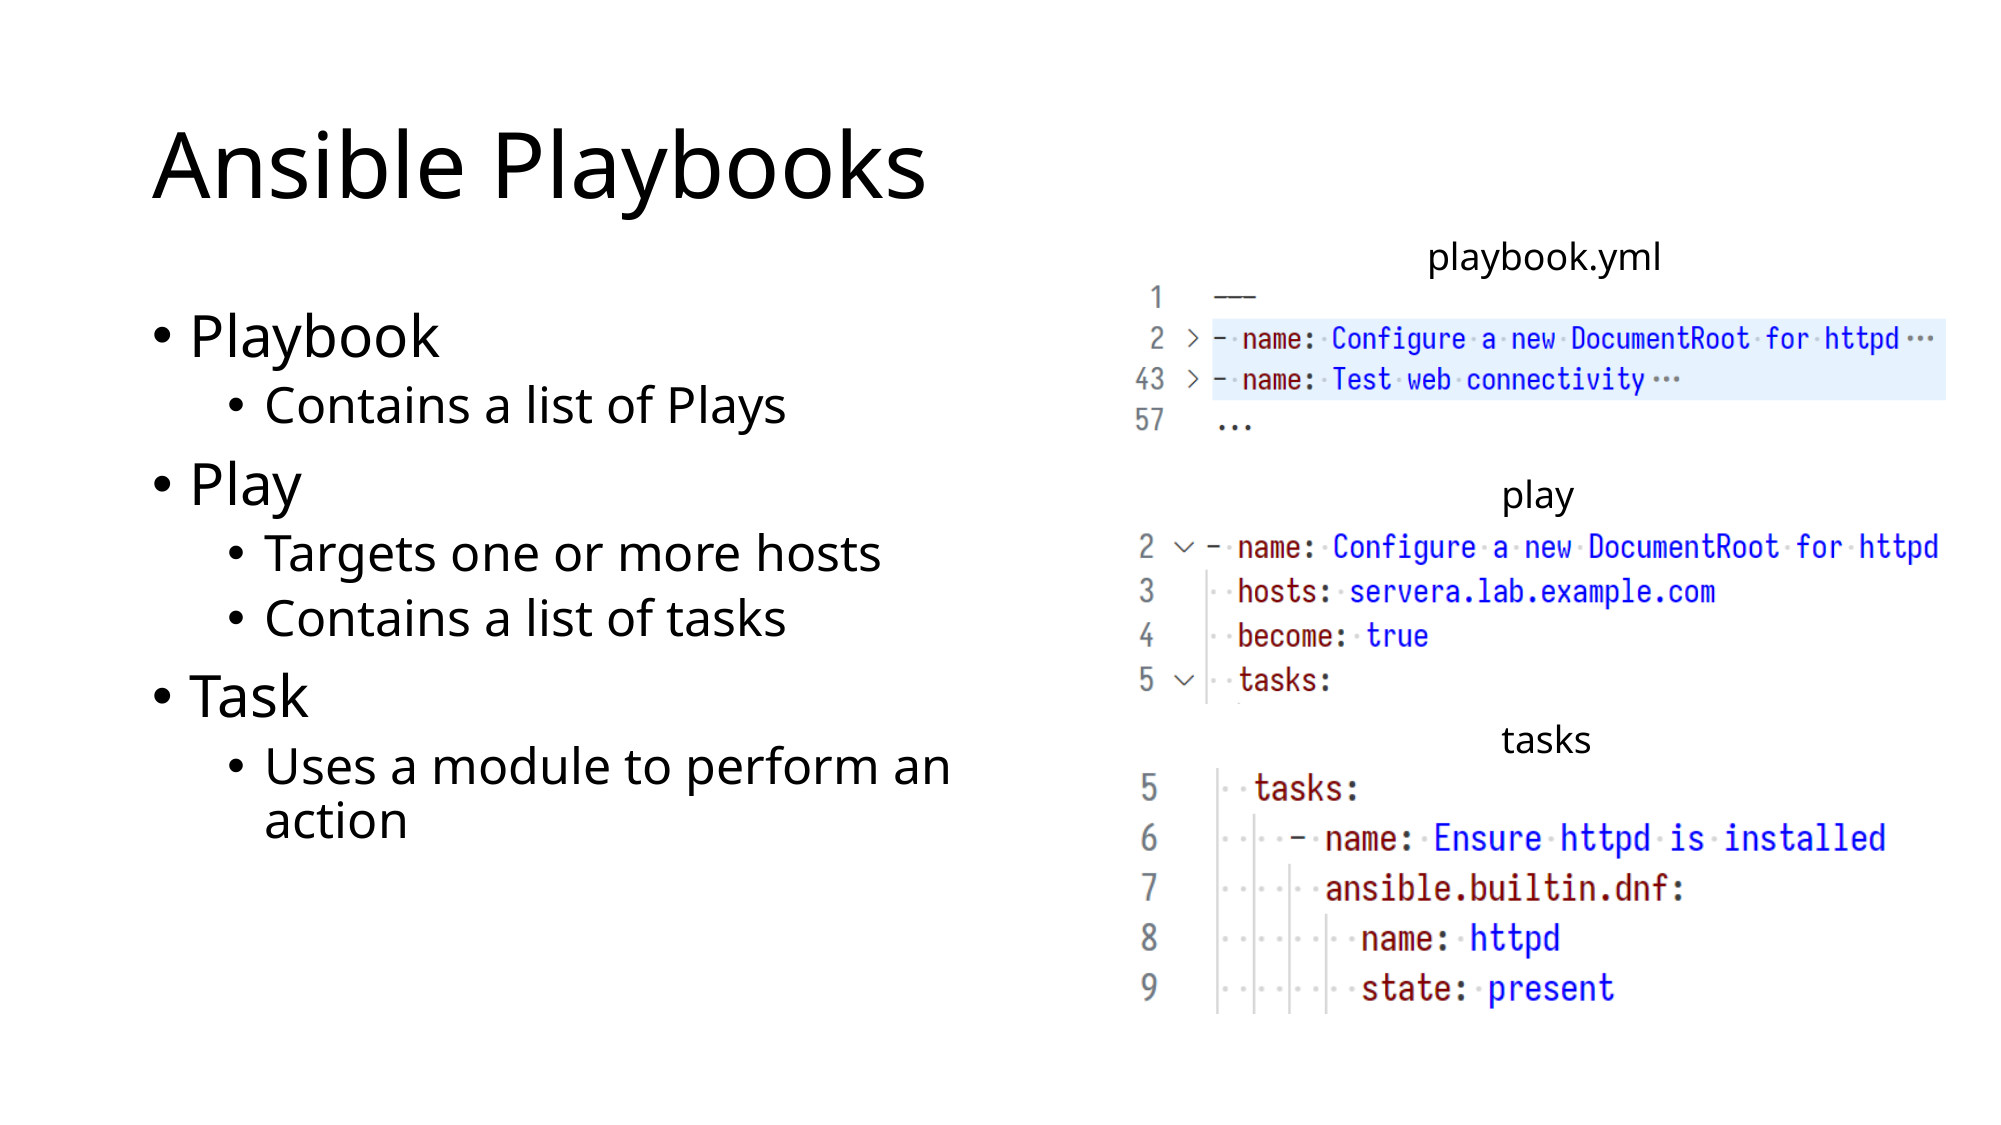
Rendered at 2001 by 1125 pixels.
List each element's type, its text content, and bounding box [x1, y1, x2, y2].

picture [1126, 523, 1946, 704]
title Ansible Playbooks [137, 59, 1128, 278]
list Playbook Contains a list of Plays Play Targets one or more hosts Contains a list of tasks Task Uses a module to perform an action [137, 299, 1087, 1014]
text_box playbook.yml [1412, 225, 1678, 279]
text_box play [1486, 463, 1590, 524]
picture [1126, 768, 1946, 1014]
picture [1126, 279, 1946, 440]
text_box tasks [1486, 708, 1607, 769]
